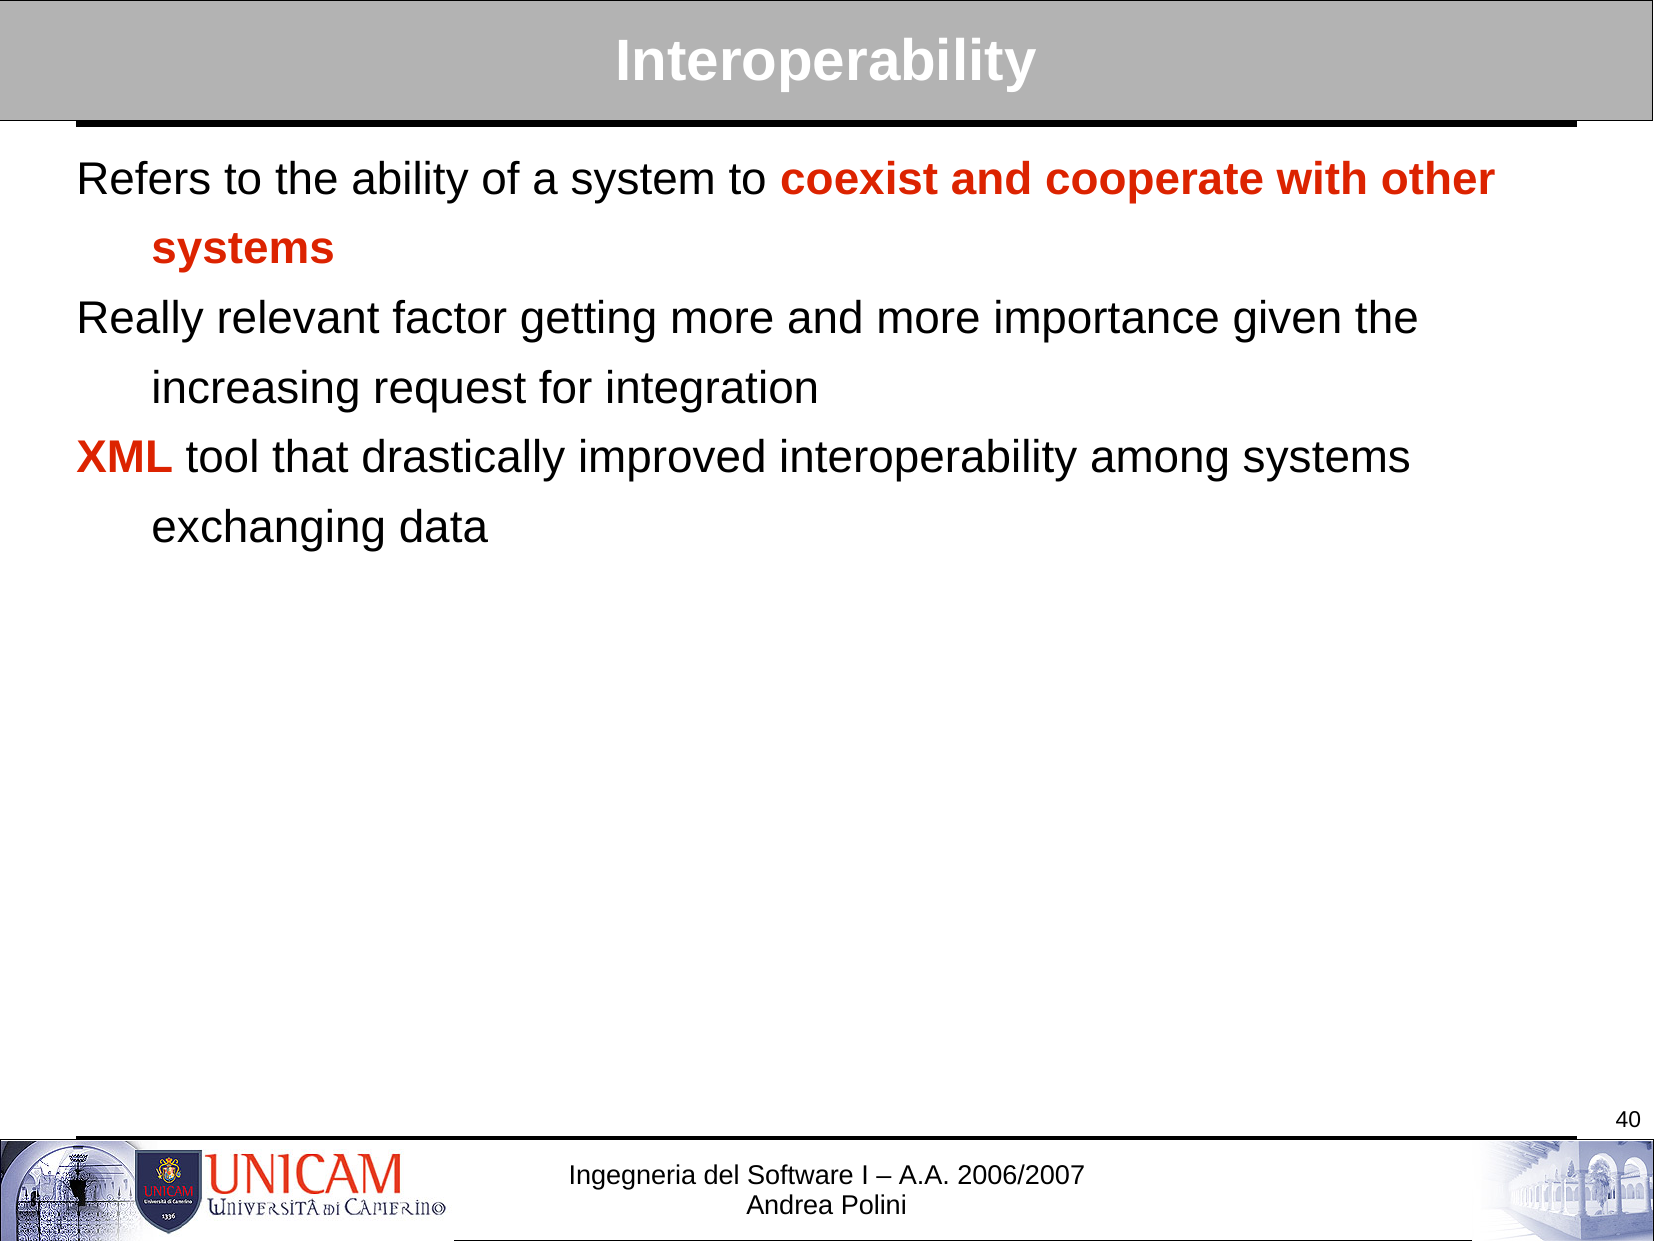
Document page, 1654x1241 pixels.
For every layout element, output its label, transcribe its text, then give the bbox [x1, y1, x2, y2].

list Refers to the ability of a system to coexist and cooperate with other systems Really relevant factor getting more and more importance given the increasing request for integration XML tool that drastically improved interoperability among systems exchanging data [76, 152, 1577, 675]
picture [0, 1141, 454, 1241]
title Interoperability [0, 0, 1653, 121]
picture [1472, 1141, 1653, 1241]
